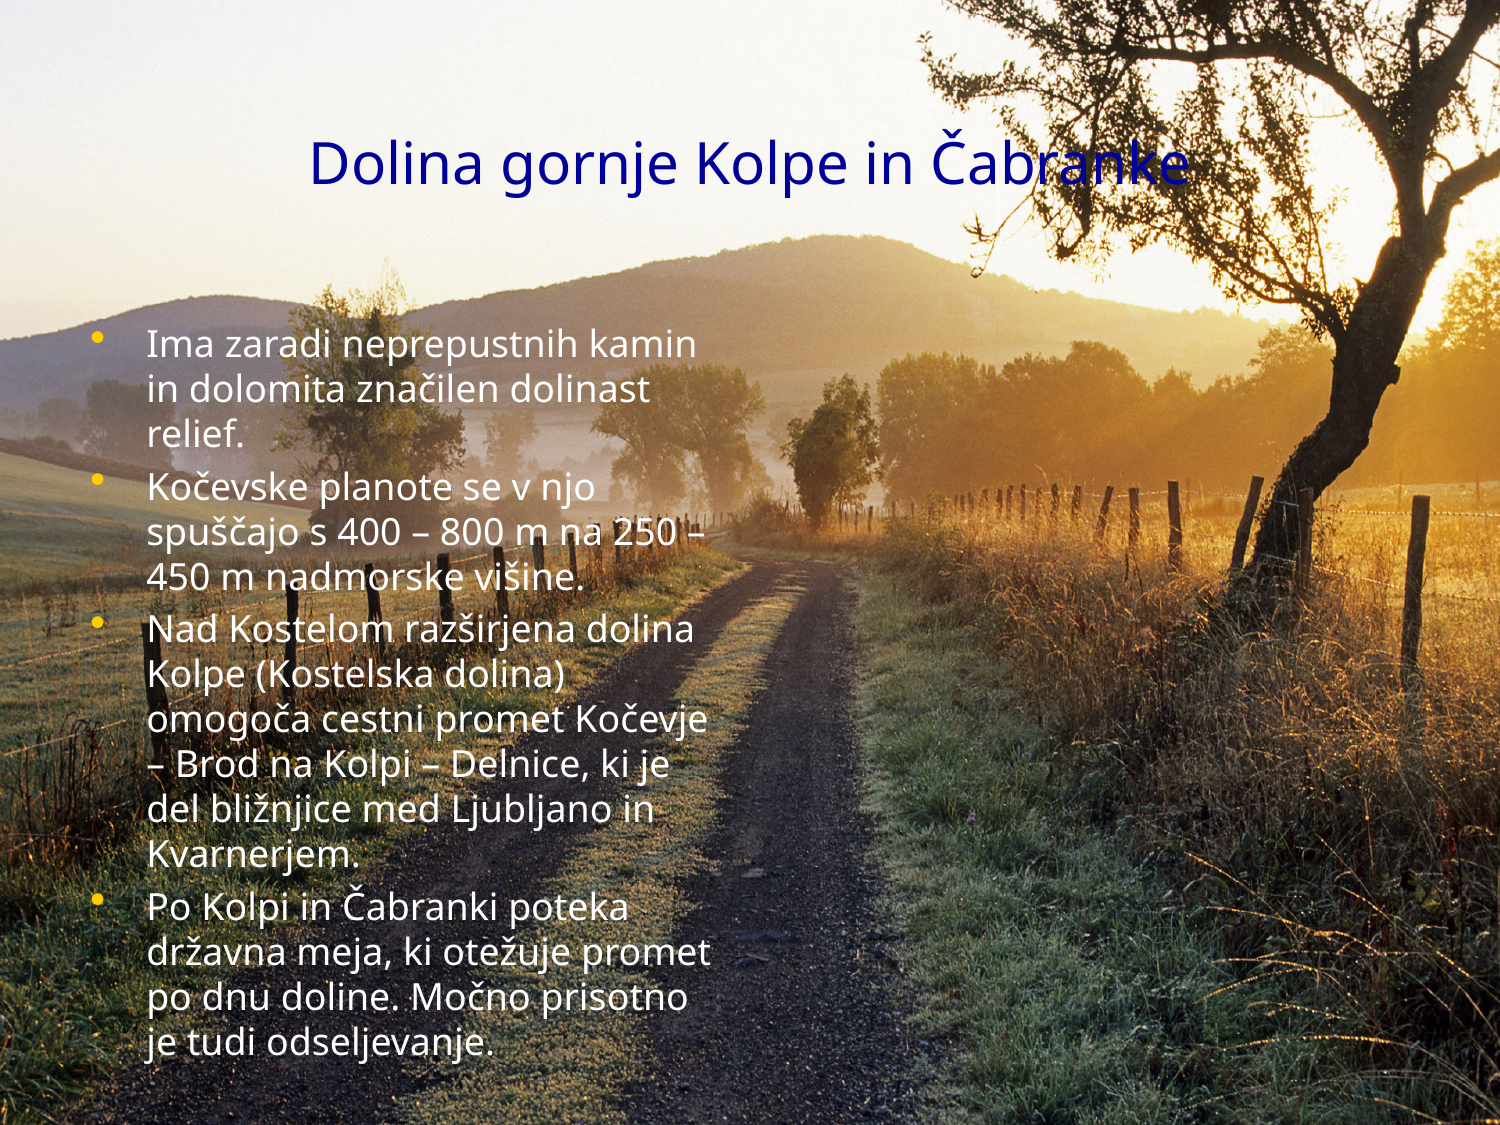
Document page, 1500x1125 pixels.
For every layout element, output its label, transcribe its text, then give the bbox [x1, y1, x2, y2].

picture [0, 0, 1500, 1125]
title Dolina gornje Kolpe in Čabranke [75, 47, 1425, 275]
list Ima zaradi neprepustnih kamin in dolomita značilen dolinast relief. Kočevske planote se v njo spuščajo s 400 – 800 m na 250 – 450 m nadmorske višine. Nad Kostelom razširjena dolina Kolpe (Kostelska dolina) omogoča cestni promet Kočevje – Brod na Kolpi – Delnice, ki je del bližnjice med Ljubljano in Kvarnerjem. Po Kolpi in Čabranki poteka državna meja, ki otežuje promet po dnu doline. Močno prisotno je tudi odseljevanje. [75, 312, 738, 988]
